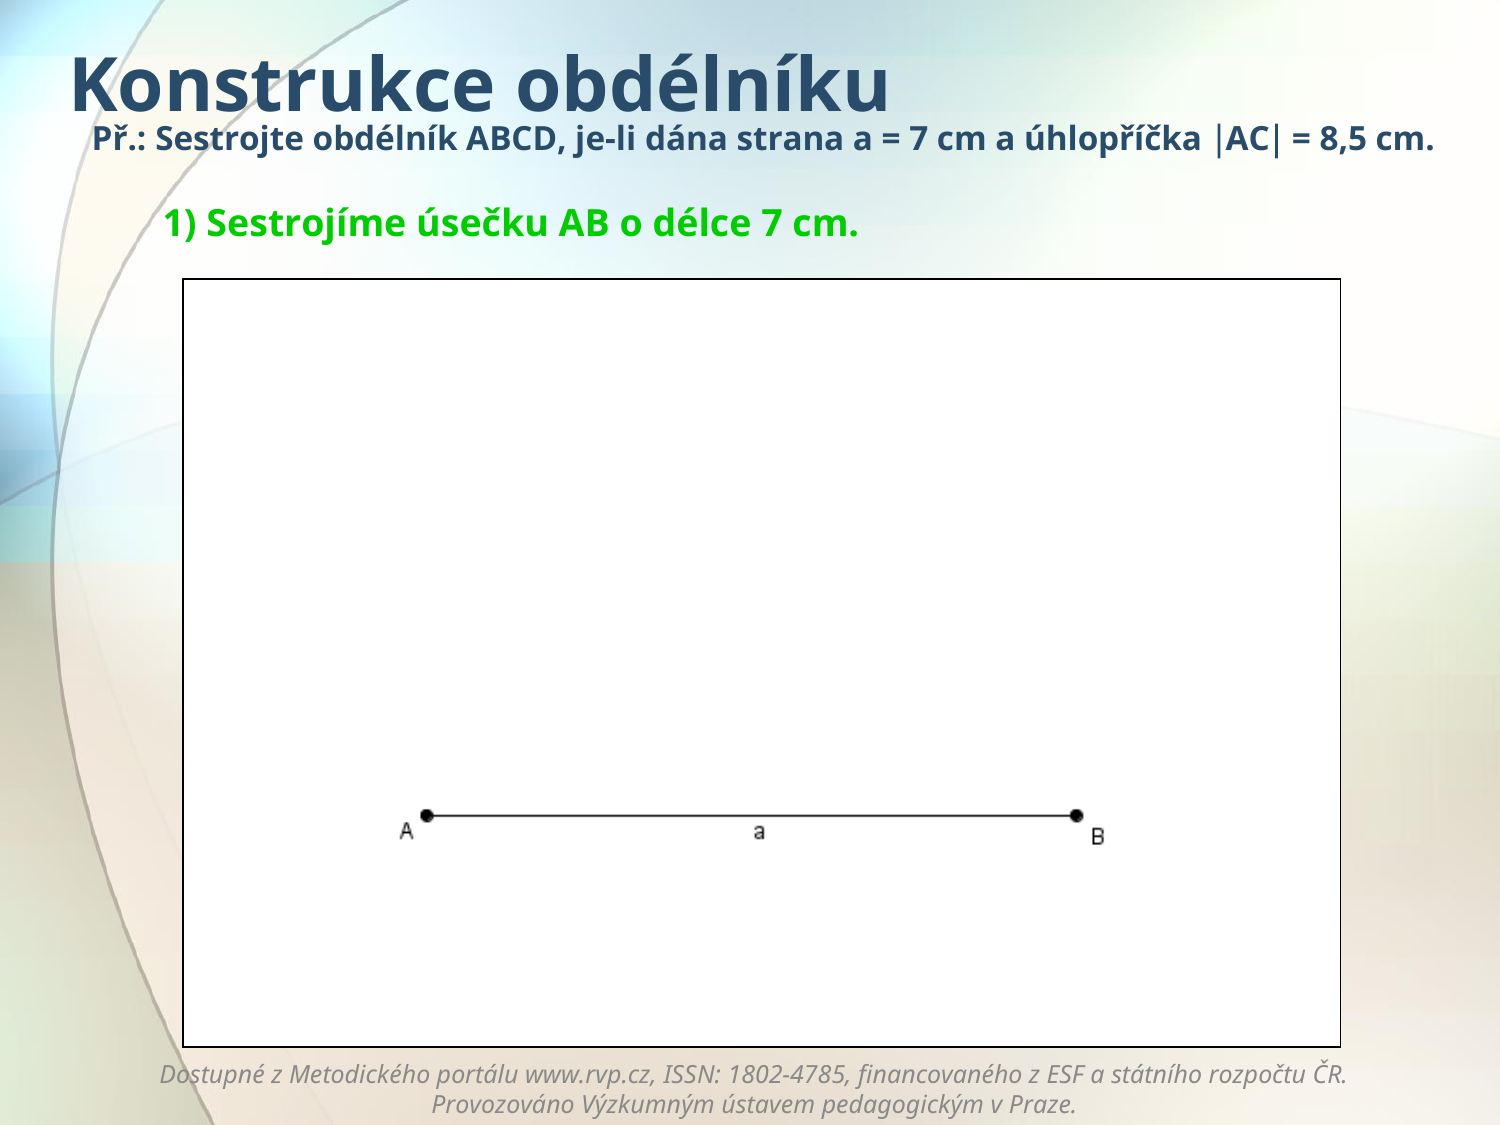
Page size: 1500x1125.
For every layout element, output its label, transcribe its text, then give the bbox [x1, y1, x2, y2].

text_box 1) Sestrojíme úsečku AB o délce 7 cm. [147, 172, 1455, 267]
picture [0, 0, 1500, 1125]
text_box Př.: Sestrojte obdélník ABCD, je-li dána strana a = 7 cm a úhlopříčka AC = 8,5 cm. [76, 90, 1459, 185]
text_box [183, 278, 1341, 1047]
title Konstrukce obdélníku [53, 38, 1388, 142]
